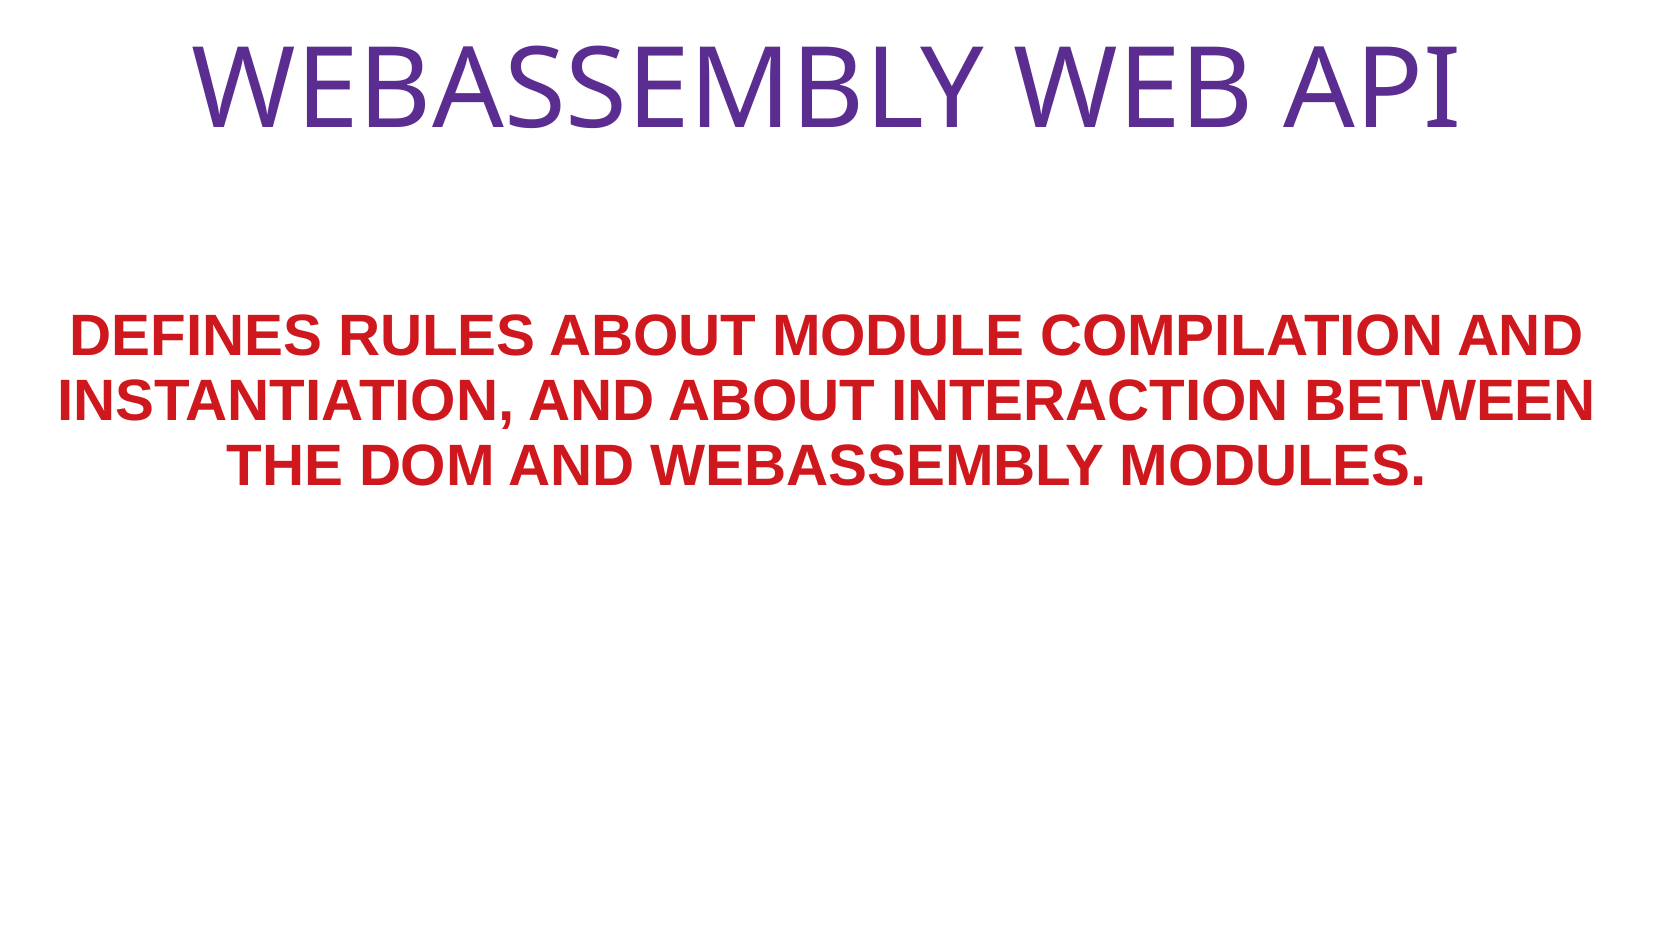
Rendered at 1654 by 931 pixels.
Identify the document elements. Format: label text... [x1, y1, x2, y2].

text_box DEFINES RULES ABOUT MODULE COMPILATION AND INSTANTIATION, AND ABOUT INTERACTION BETWEEN THE DOM AND WEBASSEMBLY MODULES. [0, 295, 1654, 520]
title WEBASSEMBLY WEB API [0, 5, 1654, 162]
